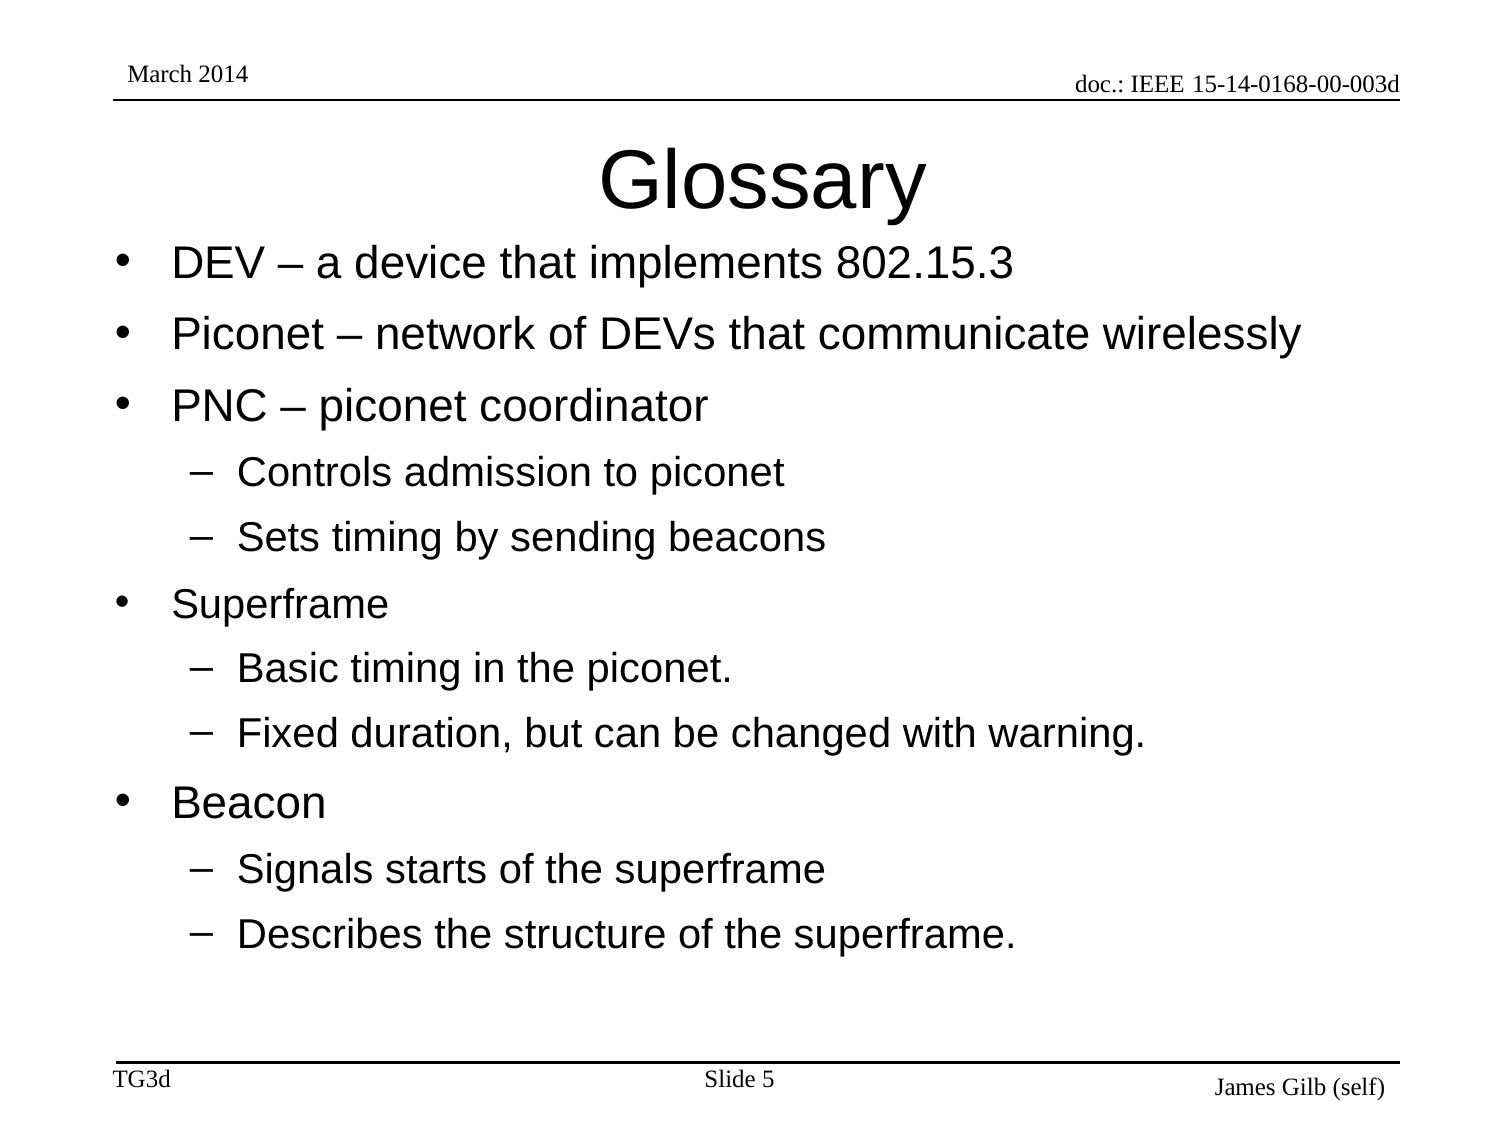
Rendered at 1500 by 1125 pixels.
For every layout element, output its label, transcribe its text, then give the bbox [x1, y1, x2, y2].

title Glossary [125, 112, 1401, 238]
list DEV – a device that implements 802.15.3 Piconet – network of DEVs that communicate wirelessly PNC – piconet coordinator Controls admission to piconet Sets timing by sending beacons Superframe Basic timing in the piconet. Fixed duration, but can be changed with warning. Beacon Signals starts of the superframe Describes the structure of the superframe. [99, 224, 1375, 1051]
